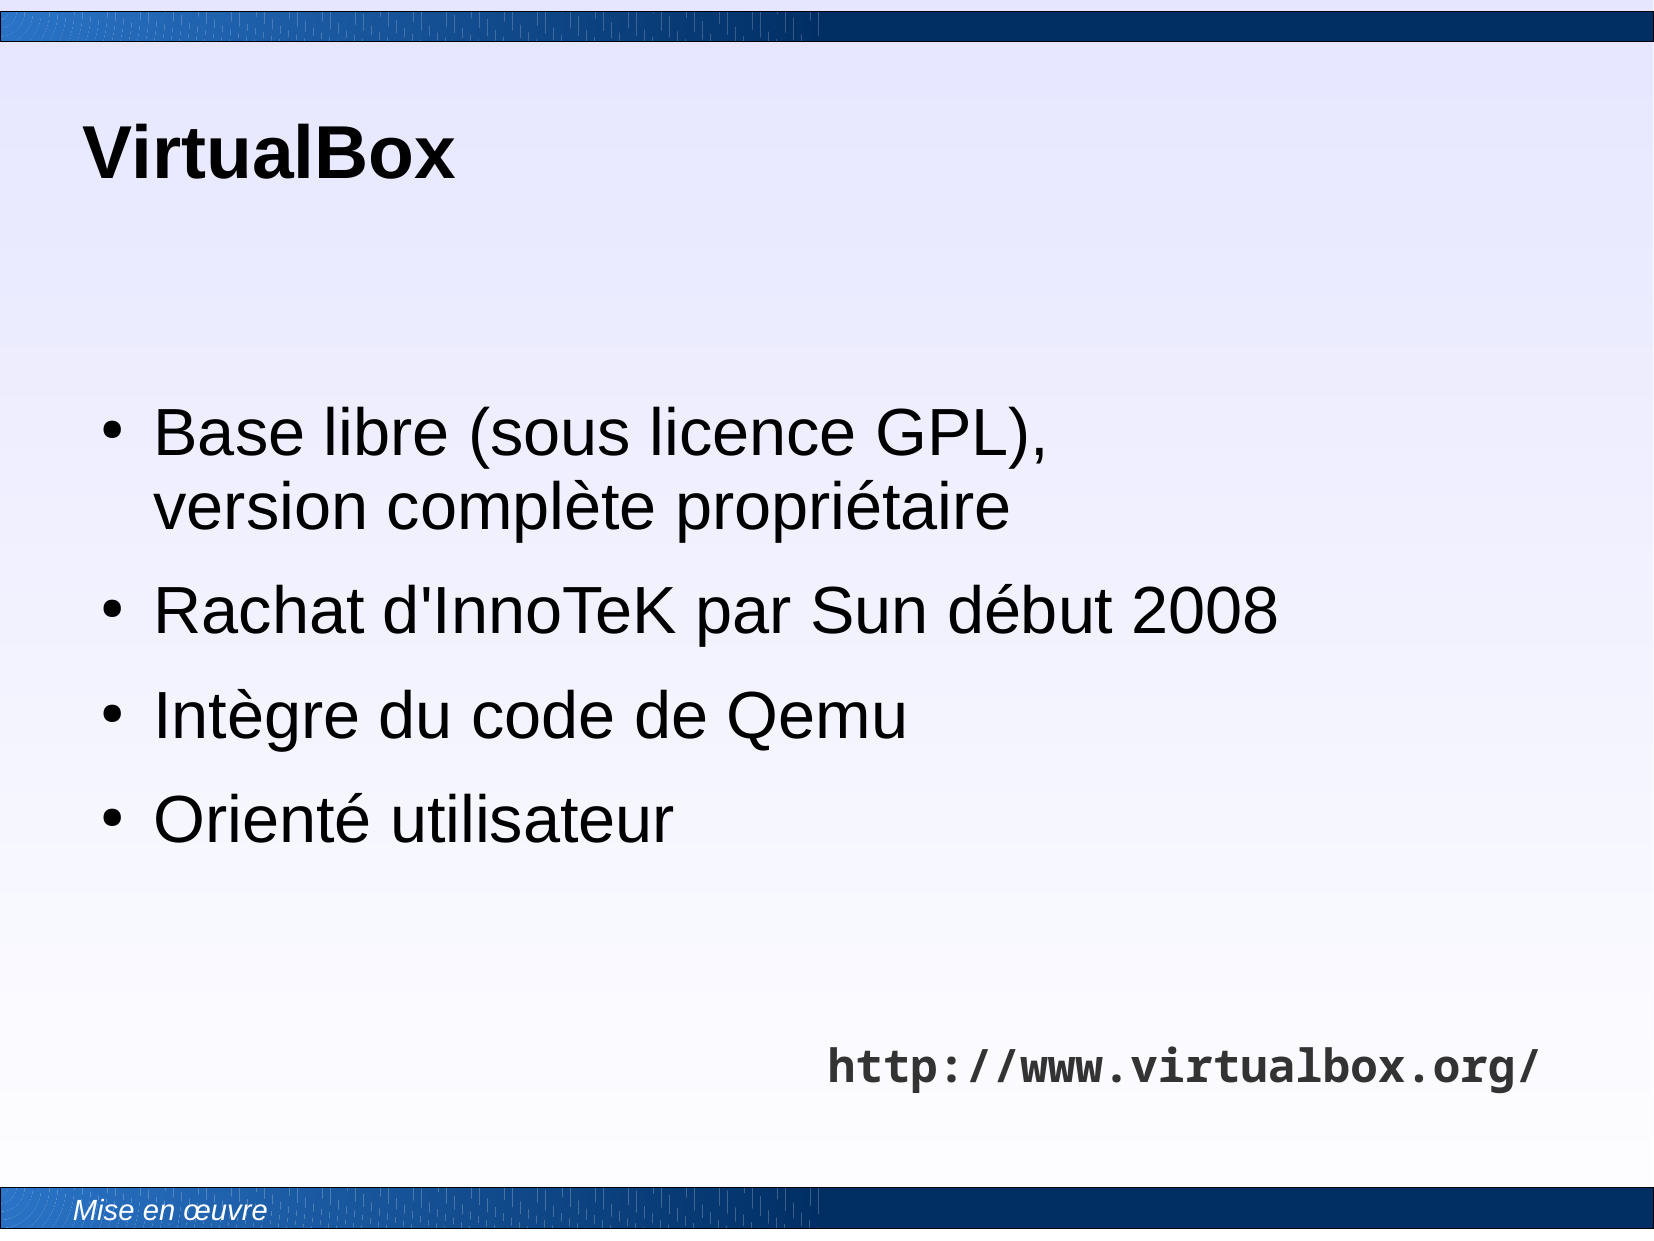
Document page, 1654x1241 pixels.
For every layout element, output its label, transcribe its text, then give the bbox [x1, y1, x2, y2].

text_box Mise en œuvre [58, 1186, 406, 1235]
text_box http://www.virtualbox.org/ [776, 1026, 1595, 1094]
title VirtualBox [82, 56, 1571, 250]
list Base libre (sous licence GPL), version complète propriétaire Rachat d'InnoTeK par Sun début 2008 Intègre du code de Qemu Orienté utilisateur [82, 290, 1571, 933]
